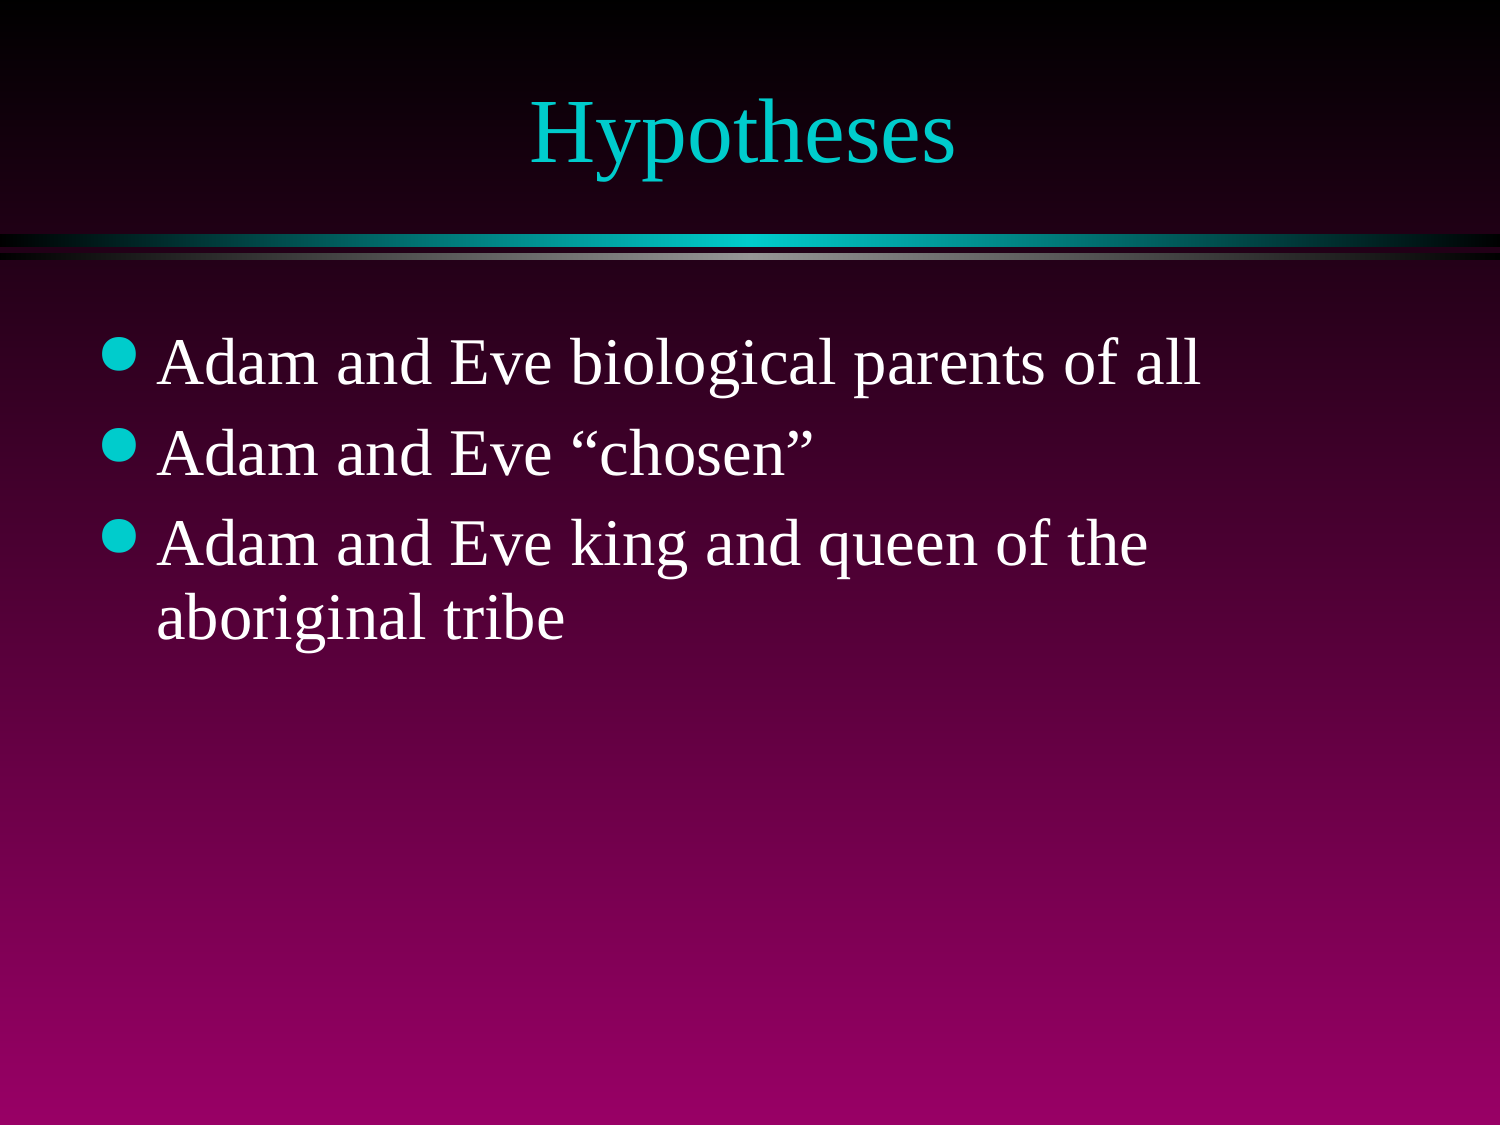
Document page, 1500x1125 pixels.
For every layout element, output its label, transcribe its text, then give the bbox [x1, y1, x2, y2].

list Adam and Eve biological parents of all Adam and Eve “chosen” Adam and Eve king and queen of the aboriginal tribe [99, 324, 1388, 1068]
title Hypotheses [99, 37, 1388, 225]
